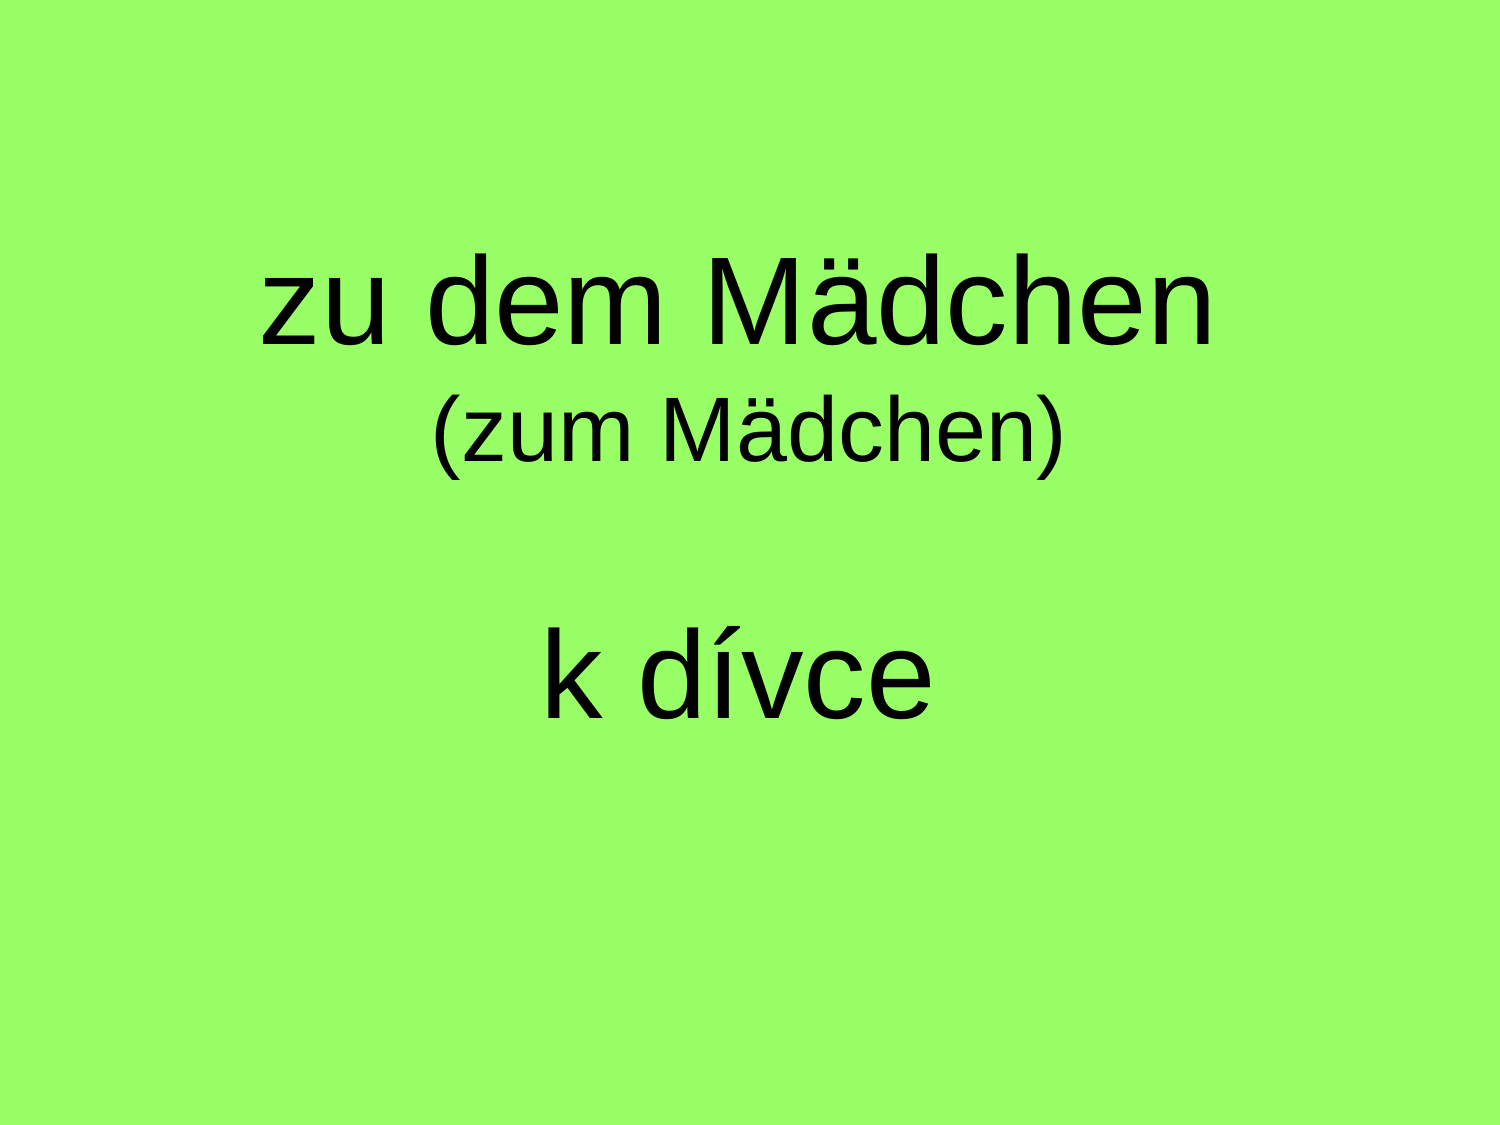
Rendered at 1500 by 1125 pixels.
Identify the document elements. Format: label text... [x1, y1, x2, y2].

title zu dem Mädchen (zum Mädchen) [88, 160, 1388, 539]
subtitle k dívce [76, 586, 1400, 921]
